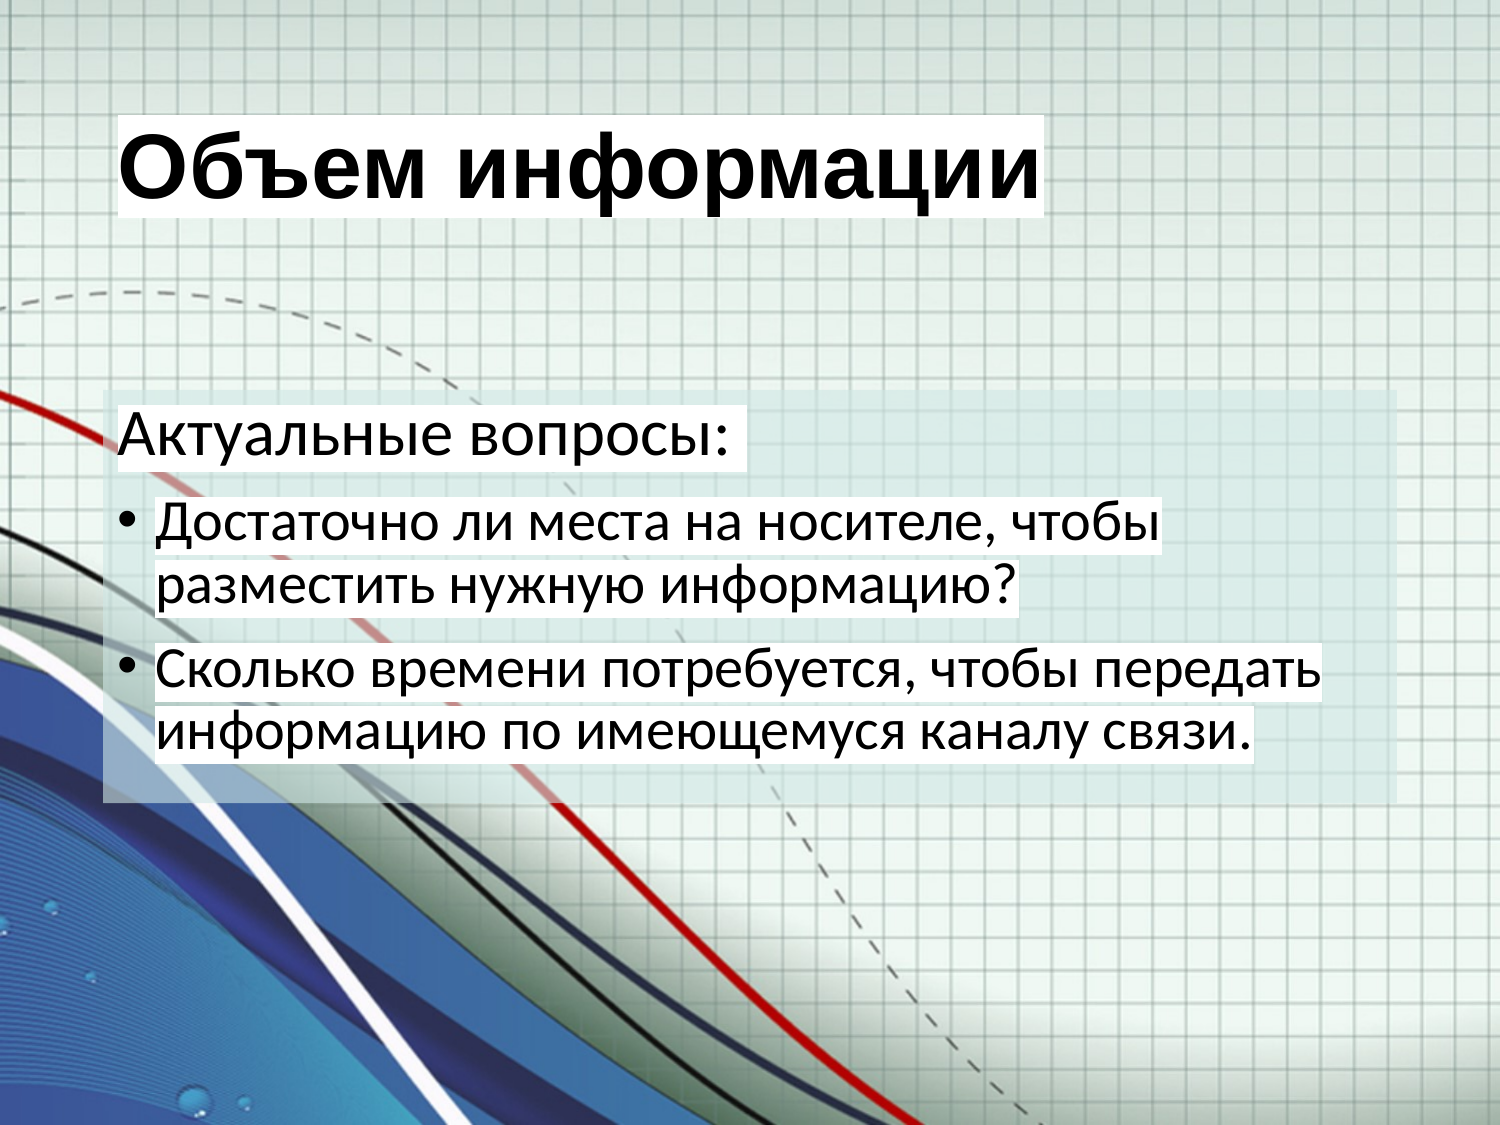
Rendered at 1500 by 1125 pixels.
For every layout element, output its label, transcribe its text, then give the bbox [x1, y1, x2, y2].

picture [0, 0, 1500, 1125]
title Объем информации [103, 59, 1397, 278]
list Актуальные вопросы: Достаточно ли места на носителе, чтобы разместить нужную информацию? Сколько времени потребуется, чтобы передать информацию по имеющемуся каналу связи. [103, 389, 1397, 804]
